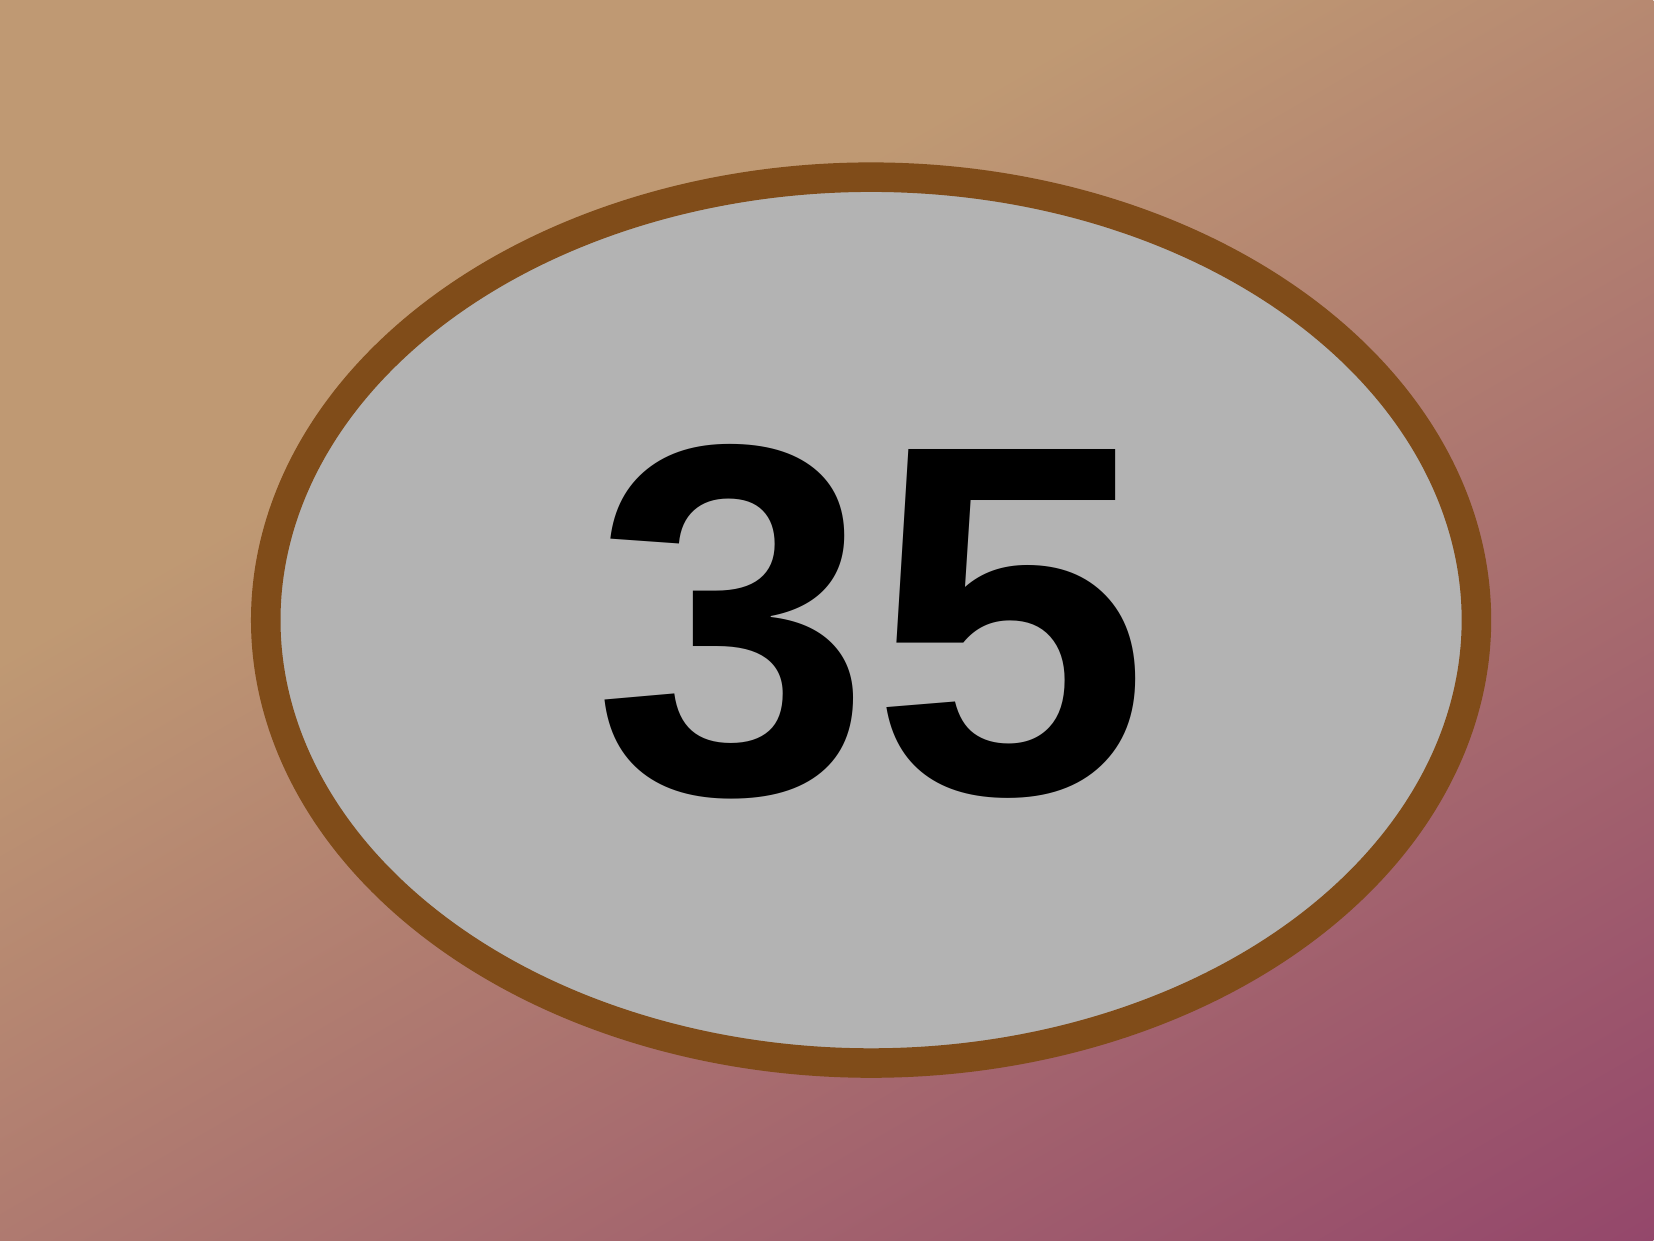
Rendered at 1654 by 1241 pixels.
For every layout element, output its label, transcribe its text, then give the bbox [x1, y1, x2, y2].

text_box 35 [265, 177, 1477, 1064]
